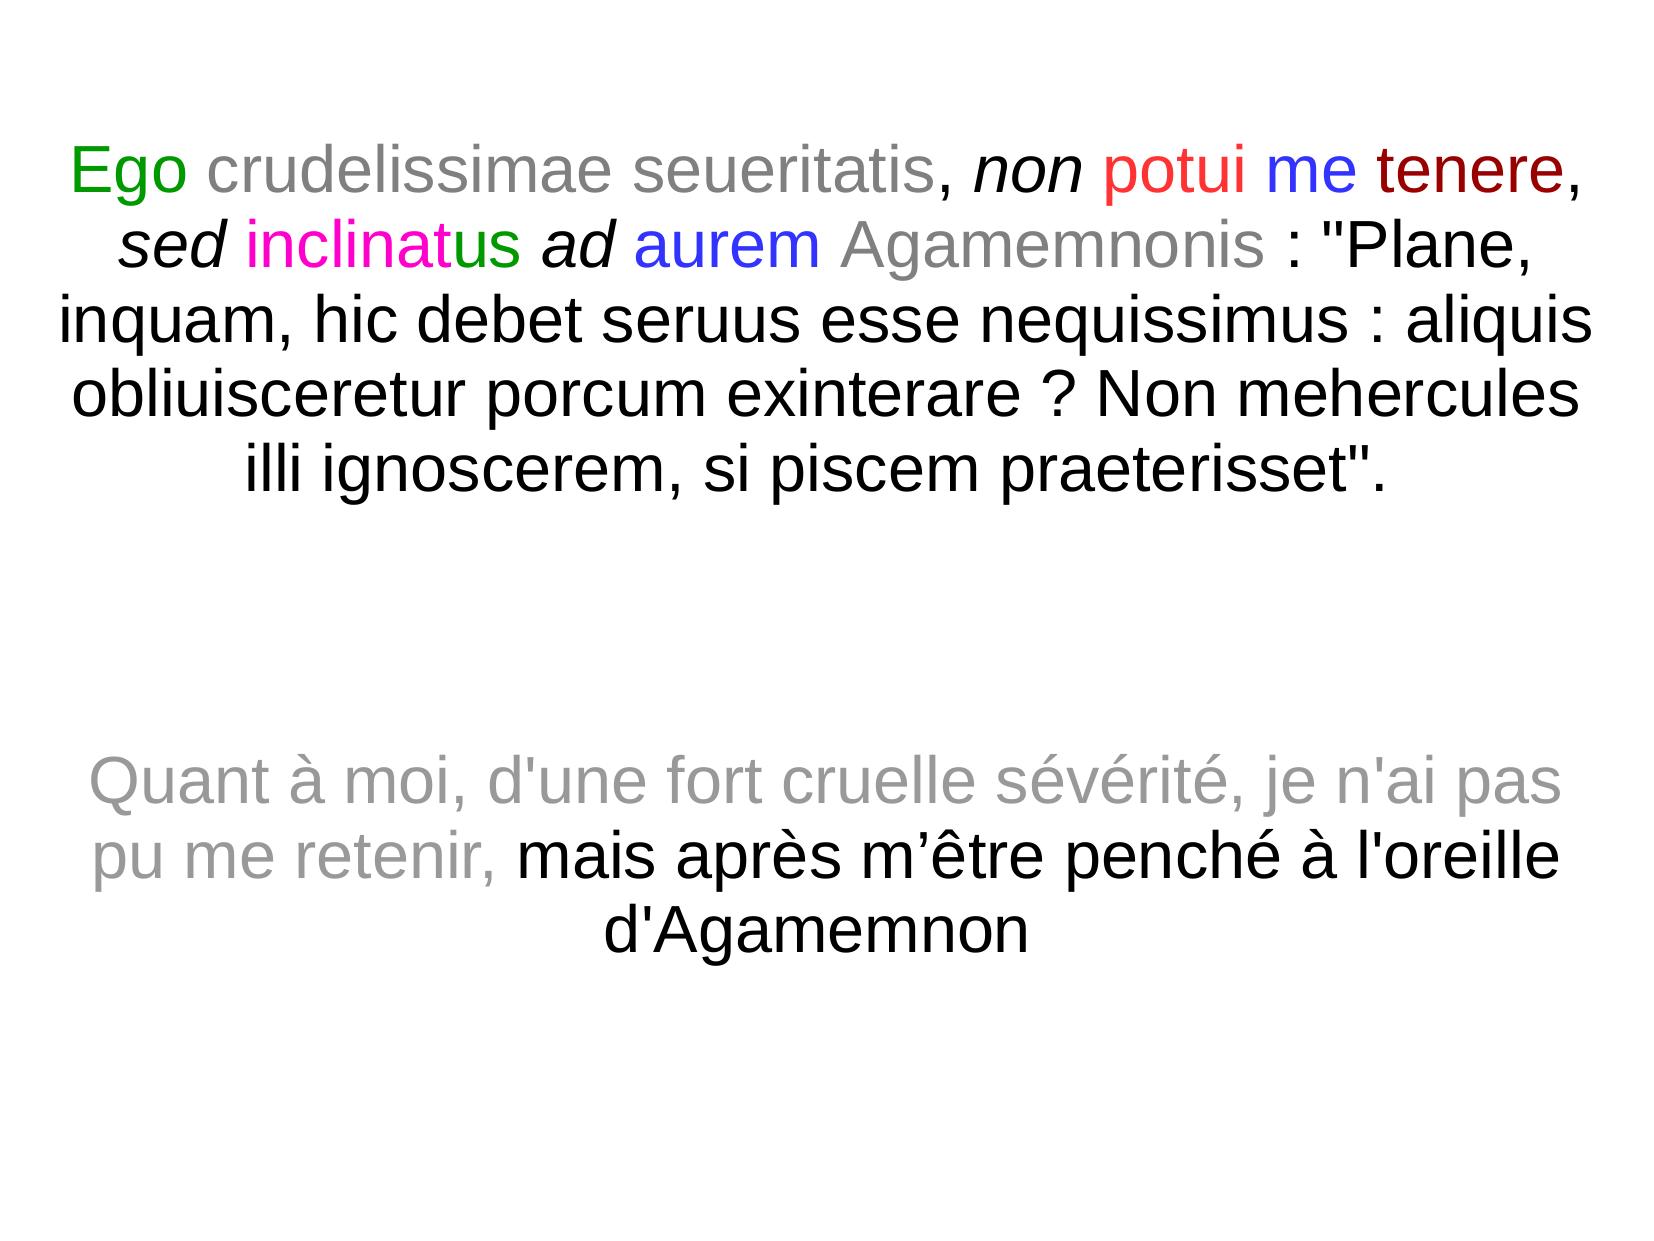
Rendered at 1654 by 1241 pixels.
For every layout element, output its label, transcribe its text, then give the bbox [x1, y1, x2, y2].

title Ego crudelissimae seueritatis, non potui me tenere, sed inclinatus ad aurem Agamemnonis : "Plane, inquam, hic debet seruus esse nequissimus : aliquis obliuisceretur porcum exinterare ? Non mehercules illi ignoscerem, si piscem praeterisset". [47, 35, 1607, 603]
subtitle Quant à moi, d'une fort cruelle sévérité, je n'ai pas pu me retenir, mais après m’être penché à l'oreille d'Agamemnon [82, 601, 1571, 1109]
